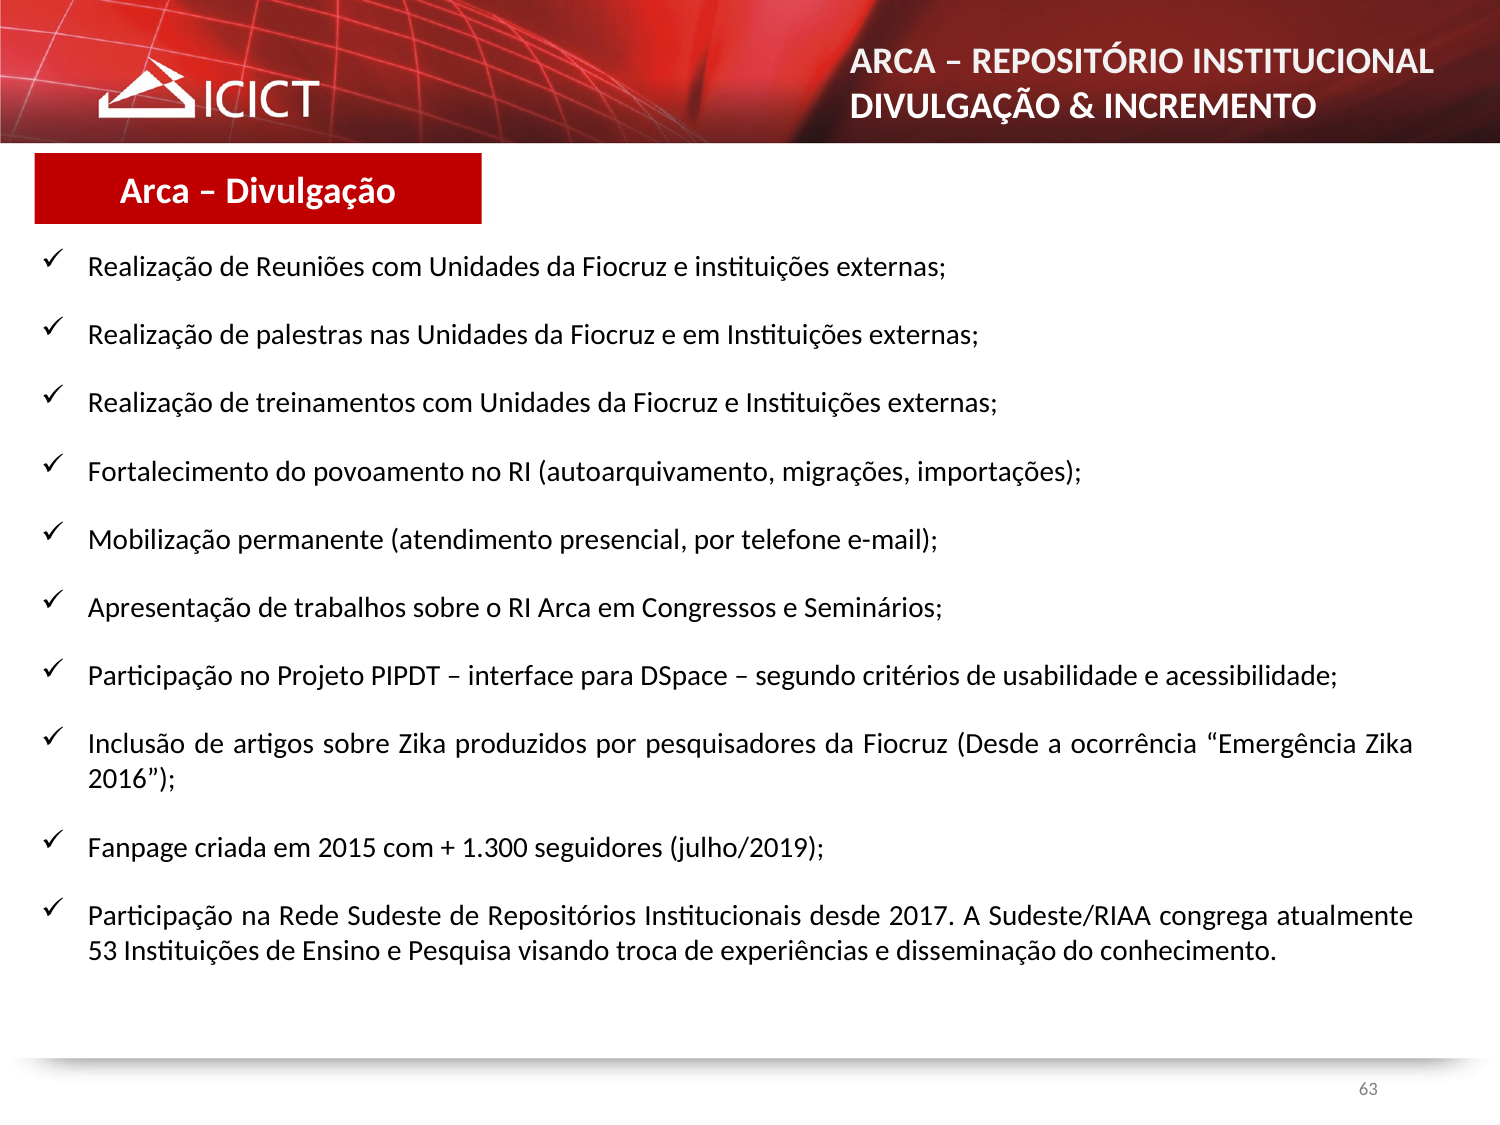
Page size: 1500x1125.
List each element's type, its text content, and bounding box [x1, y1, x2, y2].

text_box ARCA – REPOSITÓRIO INSTITUCIONAL DIVULGAÇÃO & INCREMENTO [835, 28, 1453, 134]
picture [0, 0, 1500, 1125]
text_box <número> [1059, 1057, 1397, 1118]
text_box Arca – Divulgação [34, 153, 482, 224]
text_box Realização de Reuniões com Unidades da Fiocruz e instituições externas; Realização de palestras nas Unidades da Fiocruz e em Instituições externas; Realização de treinamentos com Unidades da Fiocruz e Instituições externas; Fortalecimento do povoamento no RI (autoarquivamento, migrações, importações); Mobilização permanente (atendimento presencial, por telefone e-mail); Apresentação de trabalhos sobre o RI Arca em Congressos e Seminários; Participação no Projeto PIPDT – interface para DSpace – segundo critérios de usabilidade e acessibilidade; Inclusão de artigos sobre Zika produzidos por pesquisadores da Fiocruz (Desde a ocorrência “Emergência Zika 2016”); Fanpage criada em 2015 com + 1.300 seguidores (julho/2019); Participação na Rede Sudeste de Repositórios Institucionais desde 2017. A Sudeste/RIAA congrega atualmente 53 Instituições de Ensino e Pesquisa visando troca de experiências e disseminação do conhecimento. [26, 239, 1430, 975]
